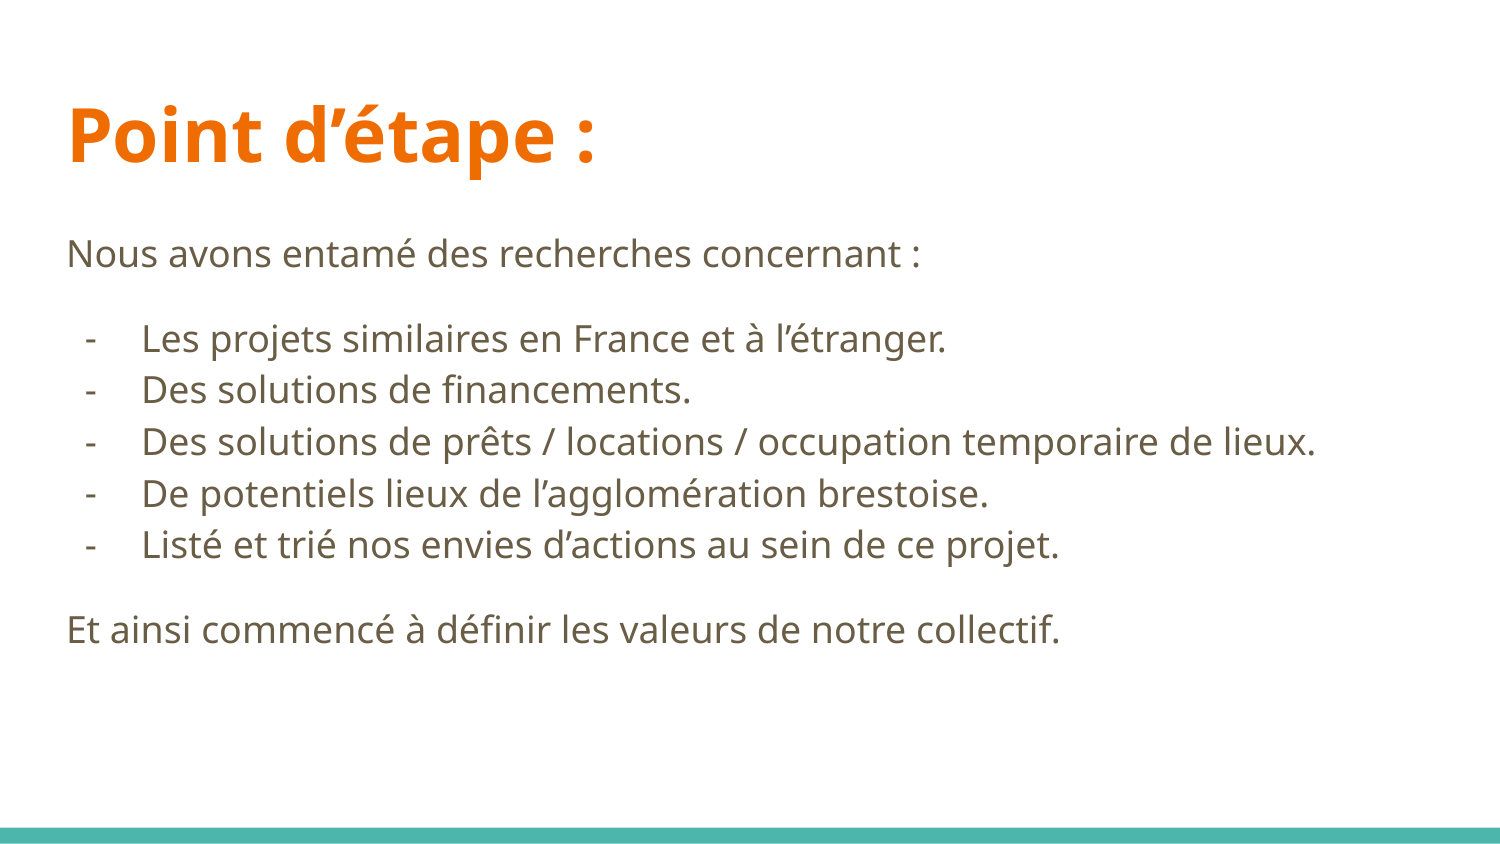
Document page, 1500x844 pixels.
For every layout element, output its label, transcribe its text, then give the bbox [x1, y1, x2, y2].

list Nous avons entamé des recherches concernant : Les projets similaires en France et à l’étranger. Des solutions de financements. Des solutions de prêts / locations / occupation temporaire de lieux. De potentiels lieux de l’agglomération brestoise. Listé et trié nos envies d’actions au sein de ce projet. Et ainsi commencé à définir les valeurs de notre collectif. [51, 207, 1449, 750]
title Point d’étape : [51, 72, 1449, 189]
